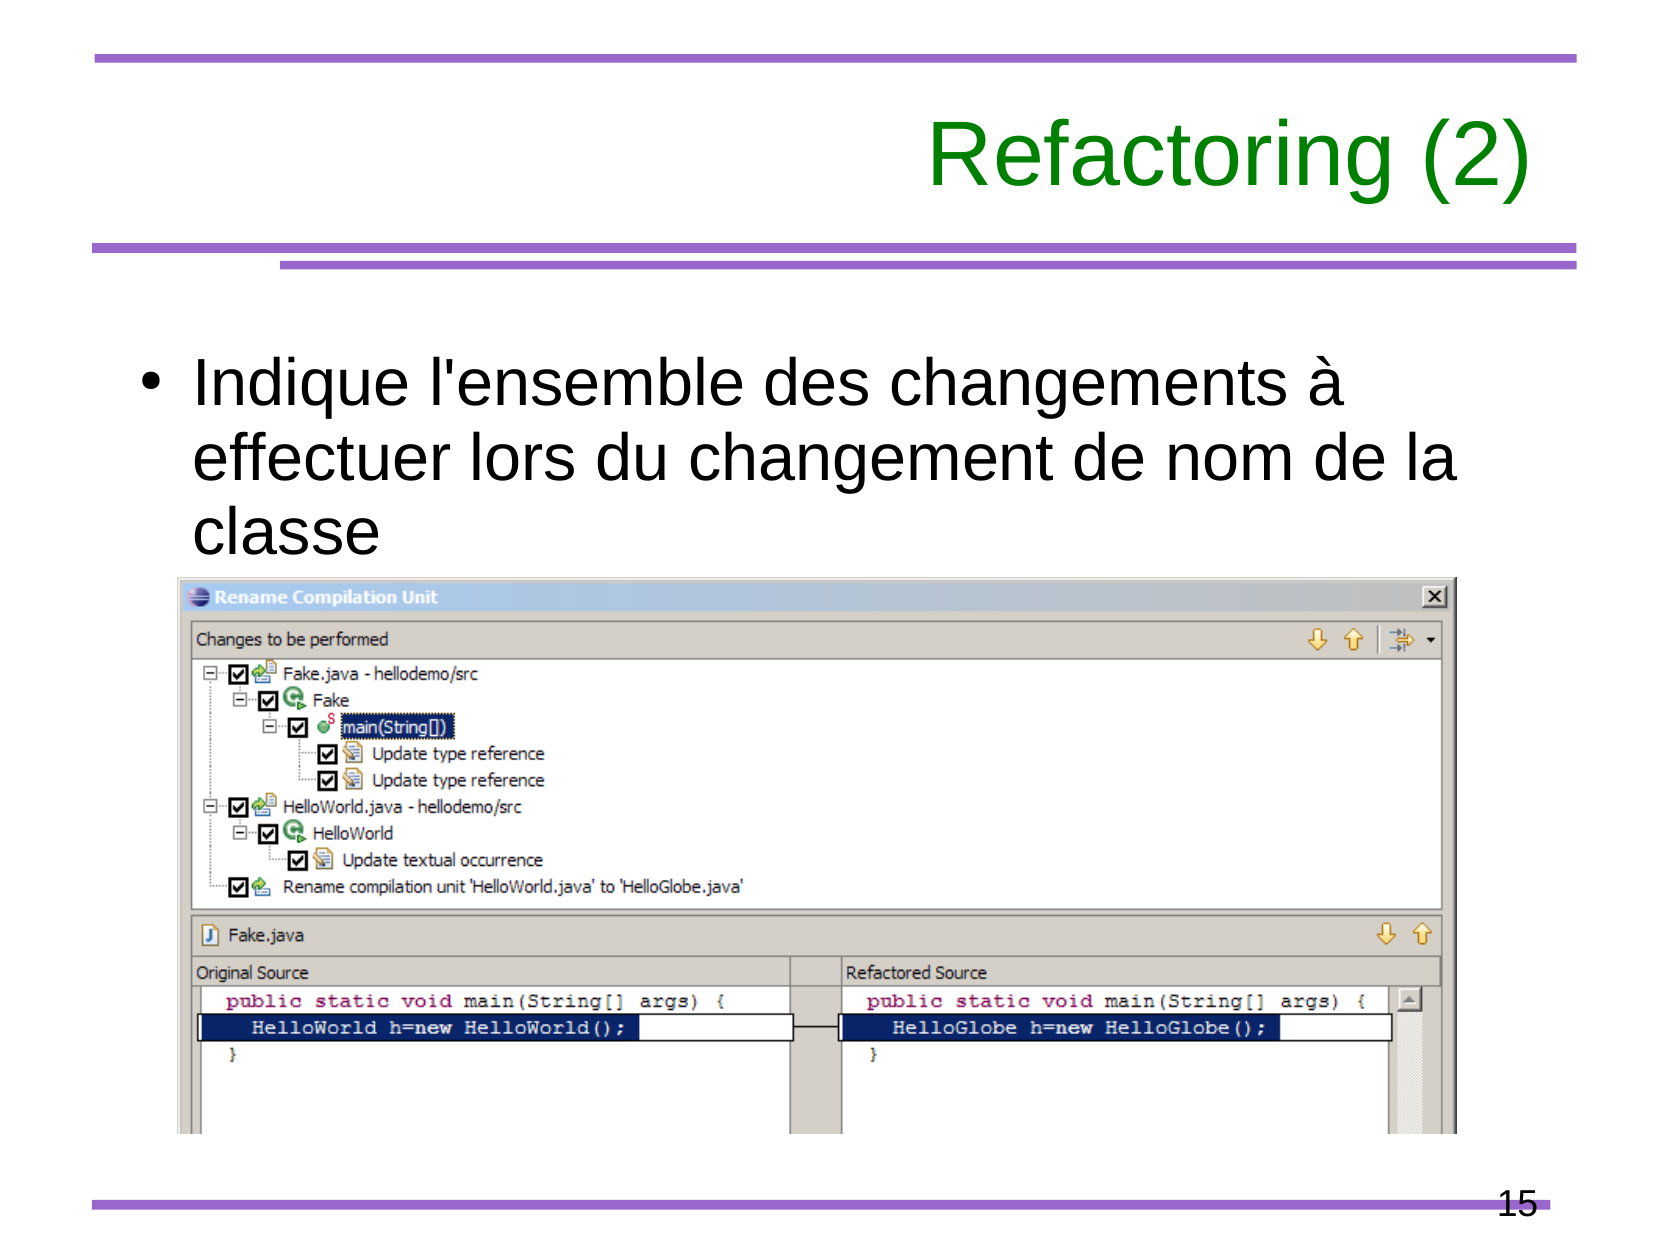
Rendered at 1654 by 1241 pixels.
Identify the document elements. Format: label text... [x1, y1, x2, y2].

list Indique l'ensemble des changements à effectuer lors du changement de nom de la classe [121, 344, 1534, 570]
title Refactoring (2) [121, 49, 1534, 257]
picture [177, 577, 1457, 1134]
